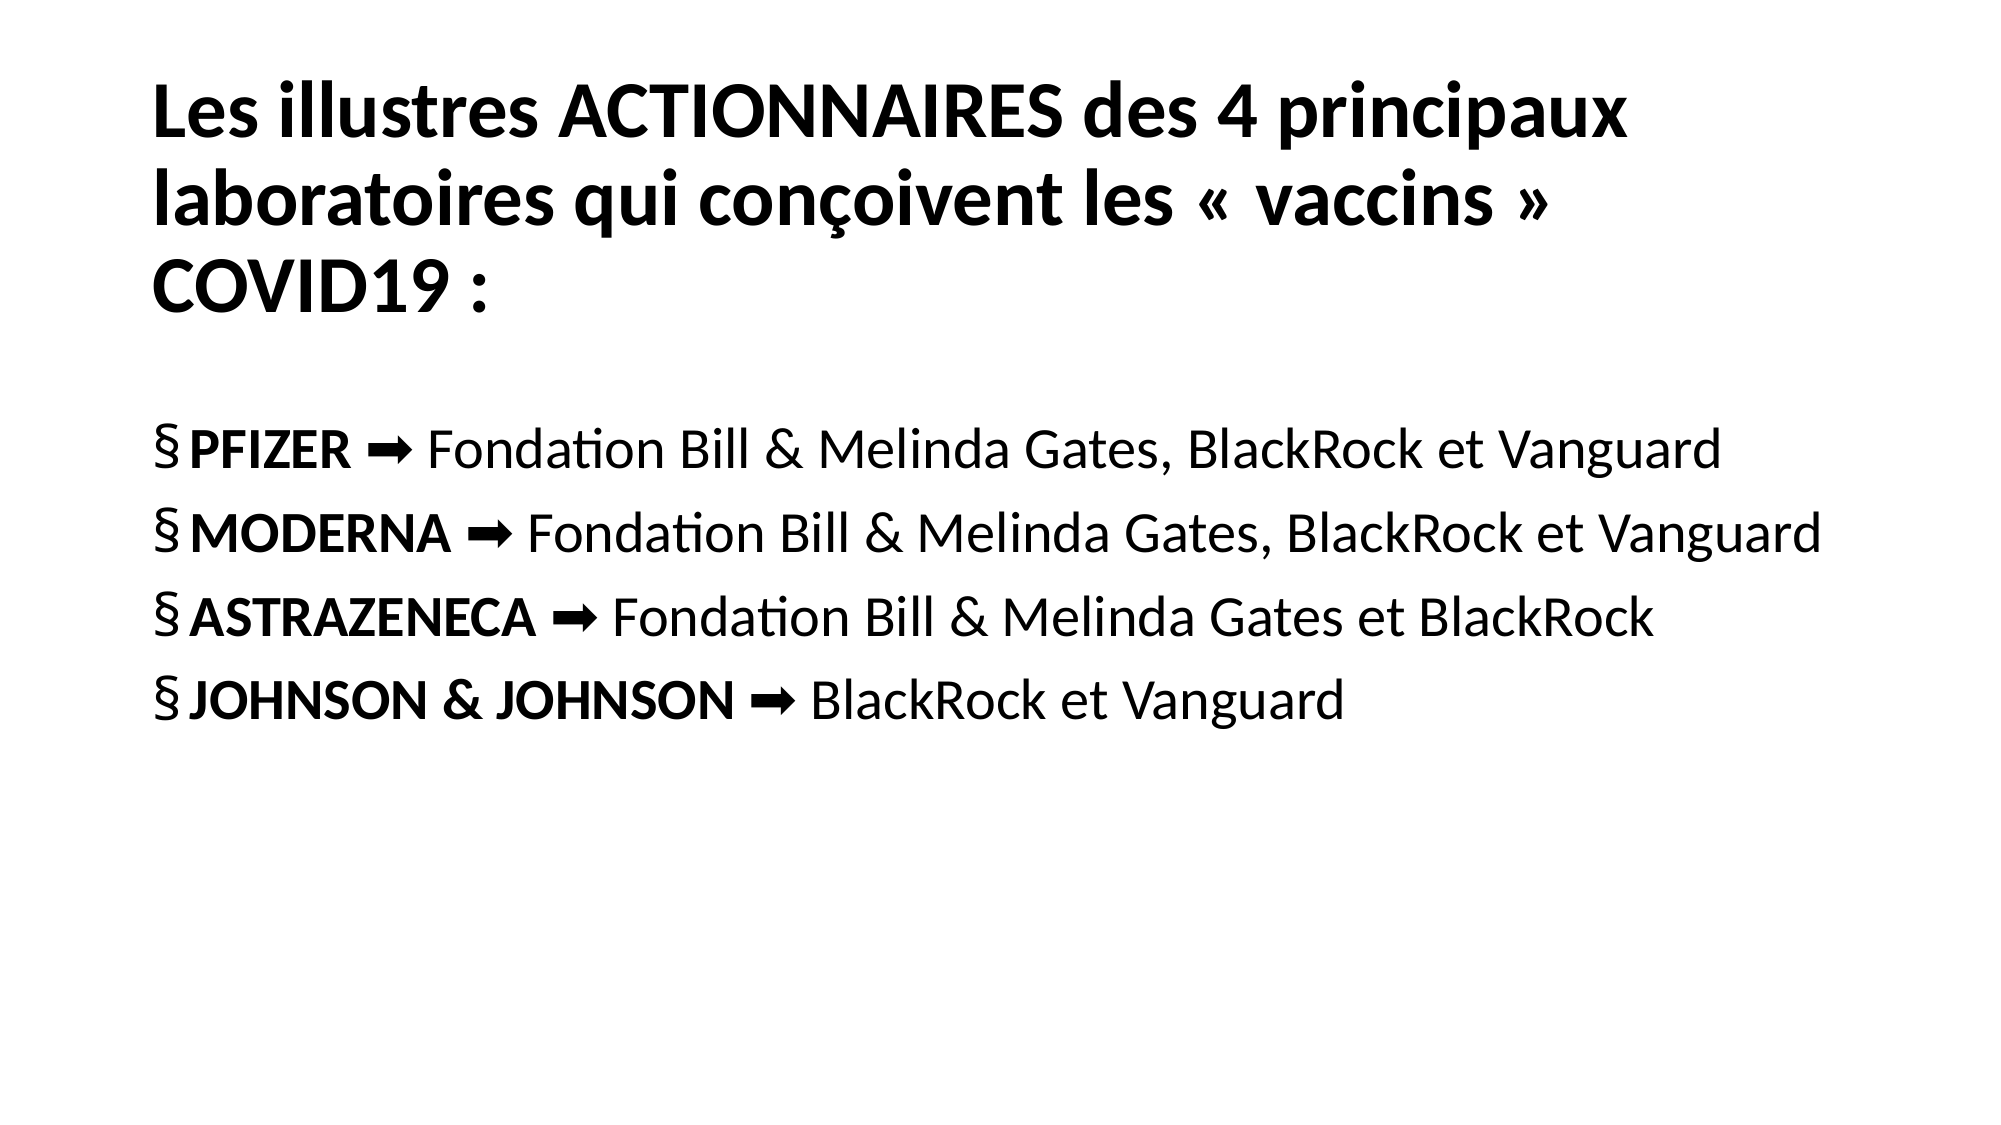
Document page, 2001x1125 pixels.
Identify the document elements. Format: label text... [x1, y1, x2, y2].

list PFIZER ➡️ Fondation Bill & Melinda Gates, BlackRock et Vanguard MODERNA ➡️ Fondation Bill & Melinda Gates, BlackRock et Vanguard ASTRAZENECA ➡️ Fondation Bill & Melinda Gates et BlackRock JOHNSON & JOHNSON ➡️ BlackRock et Vanguard [137, 411, 1907, 787]
title Les illustres ACTIONNAIRES des 4 principaux laboratoires qui conçoivent les « vaccins » COVID19 : [137, 59, 1869, 339]
